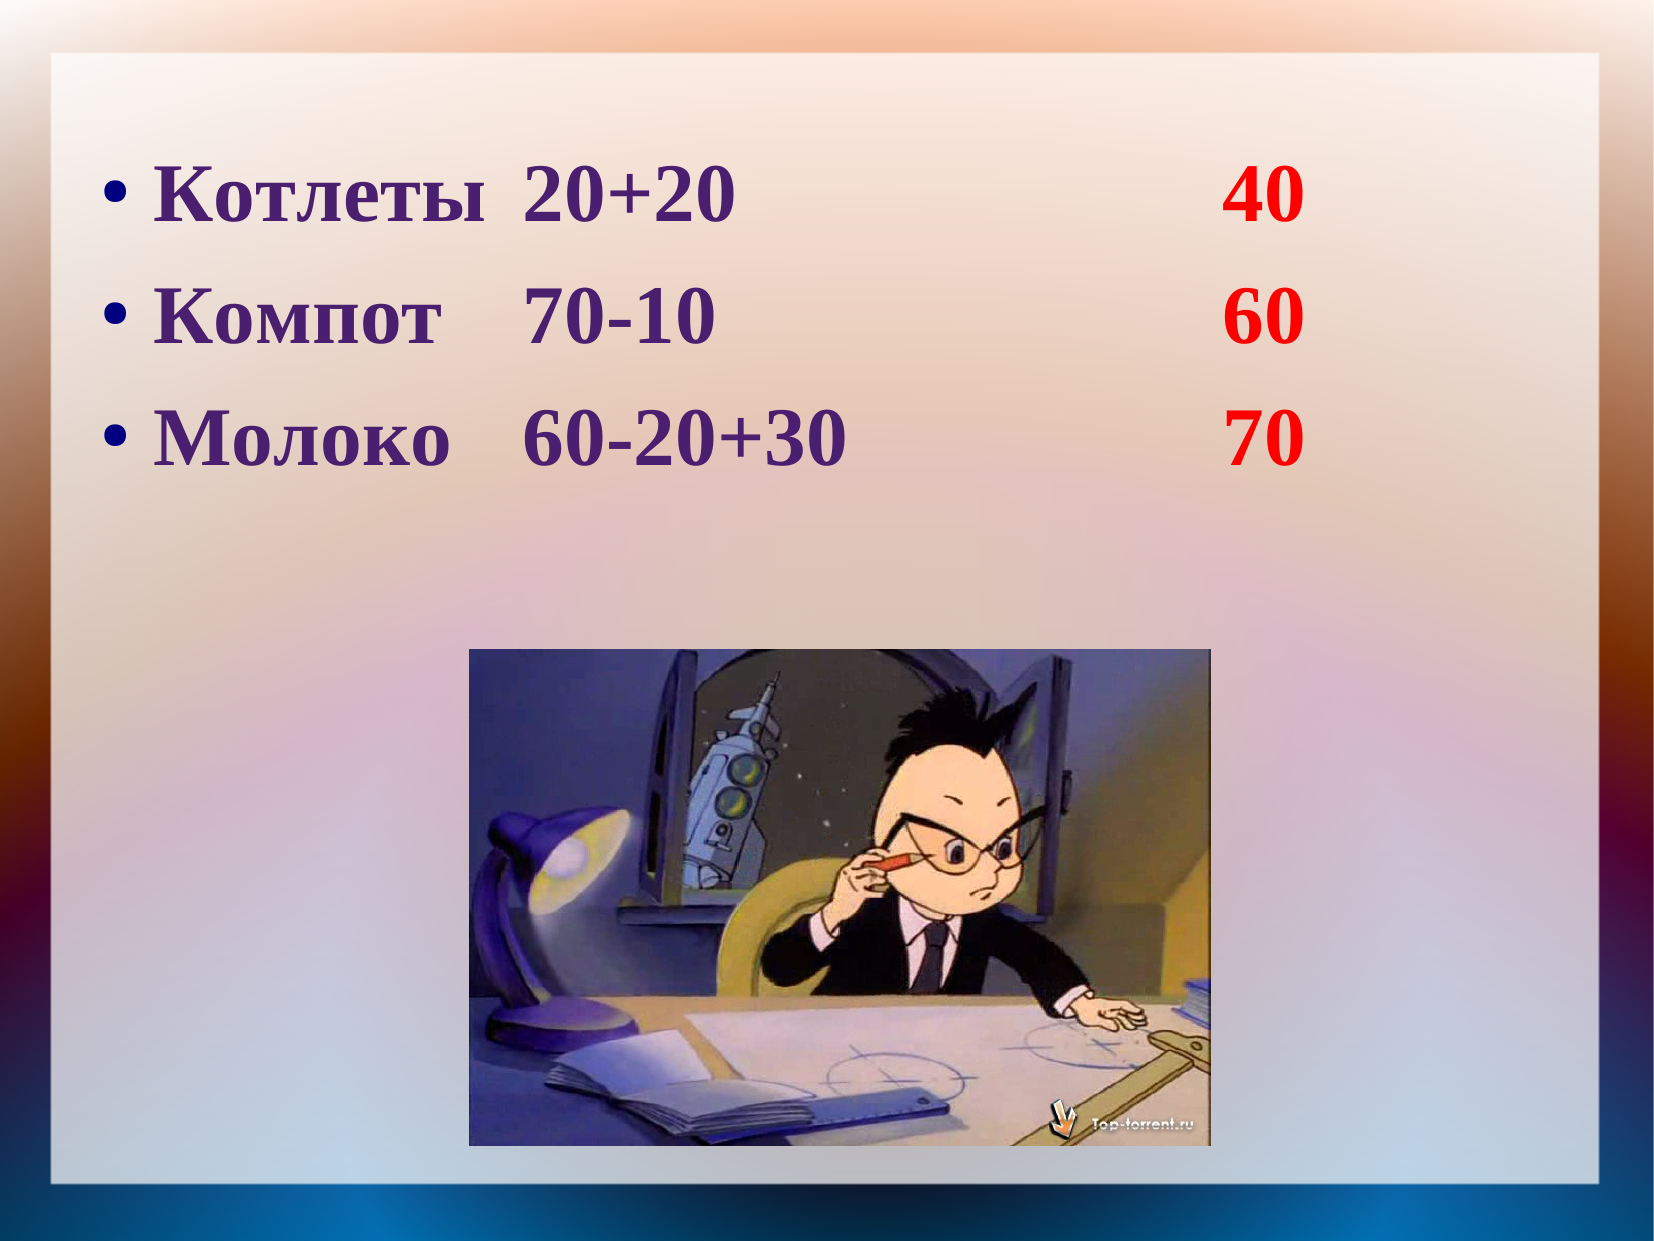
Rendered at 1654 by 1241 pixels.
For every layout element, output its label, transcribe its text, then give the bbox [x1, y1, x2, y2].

picture [0, 0, 1654, 1241]
list 40 60 70 [1151, 147, 1572, 1109]
list Котлеты 20+20 Компот 70-10 Молоко 60-20+30 [82, 147, 1063, 1109]
